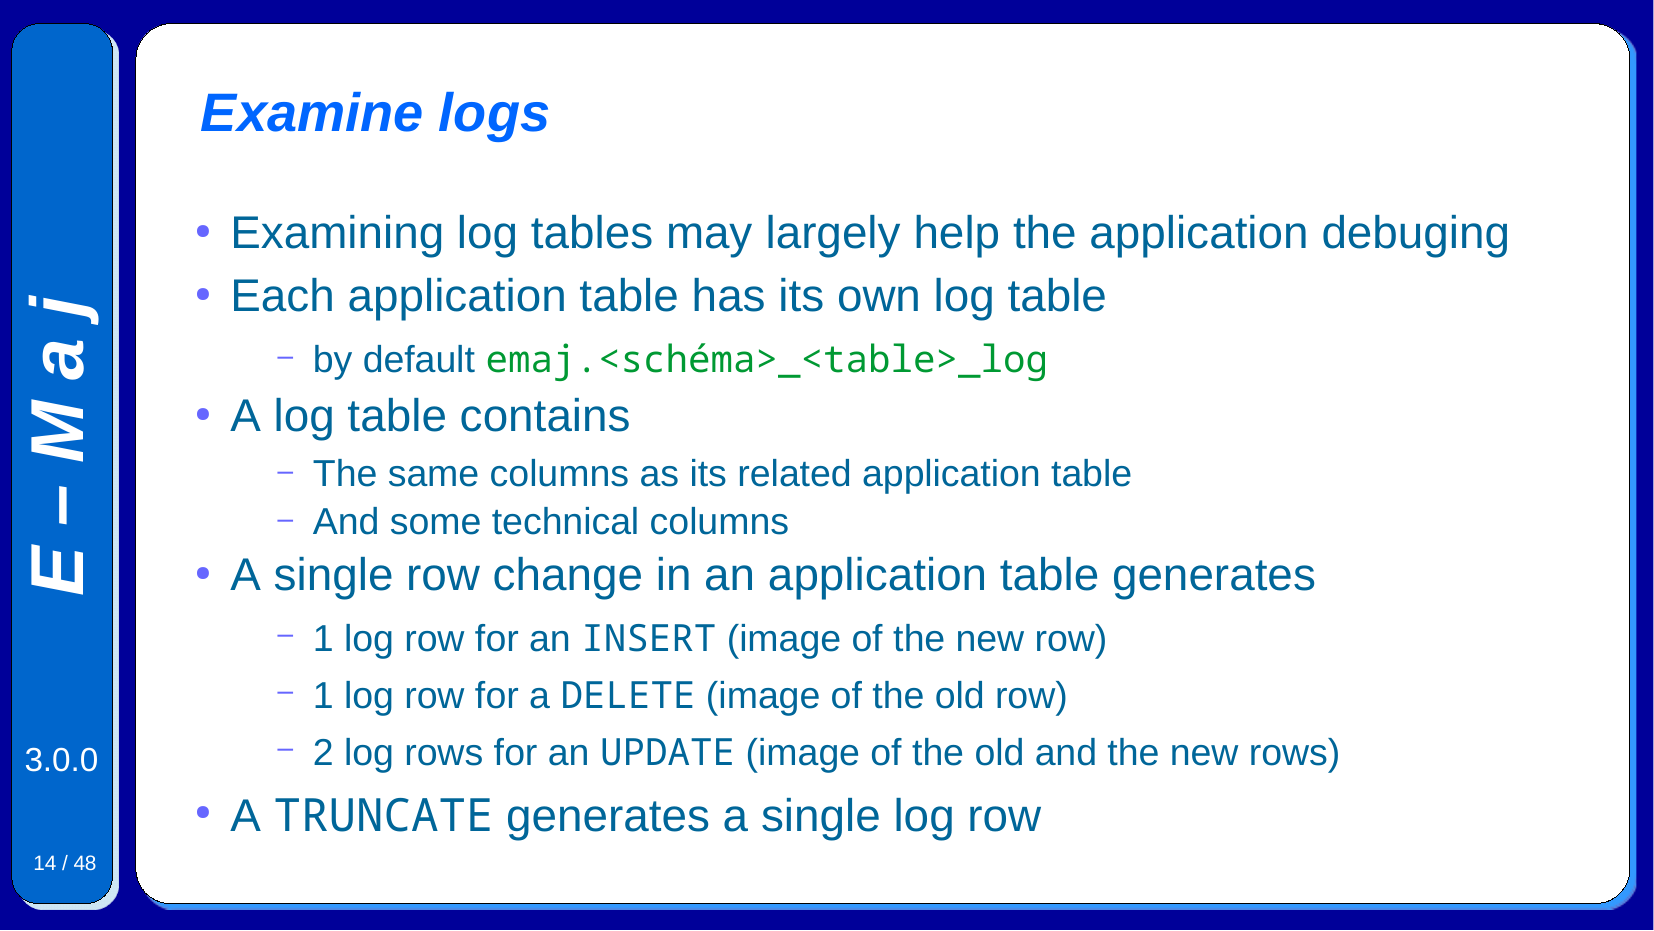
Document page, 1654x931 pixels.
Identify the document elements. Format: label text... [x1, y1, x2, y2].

list Examining log tables may largely help the application debuging Each application table has its own log table by default emaj.<schéma>_<table>_log A log table contains The same columns as its related application table And some technical columns A single row change in an application table generates 1 log row for an INSERT (image of the new row) 1 log row for a DELETE (image of the old row) 2 log rows for an UPDATE (image of the old and the new rows) A TRUNCATE generates a single log row [177, 206, 1587, 867]
title Examine logs [200, 34, 1575, 191]
